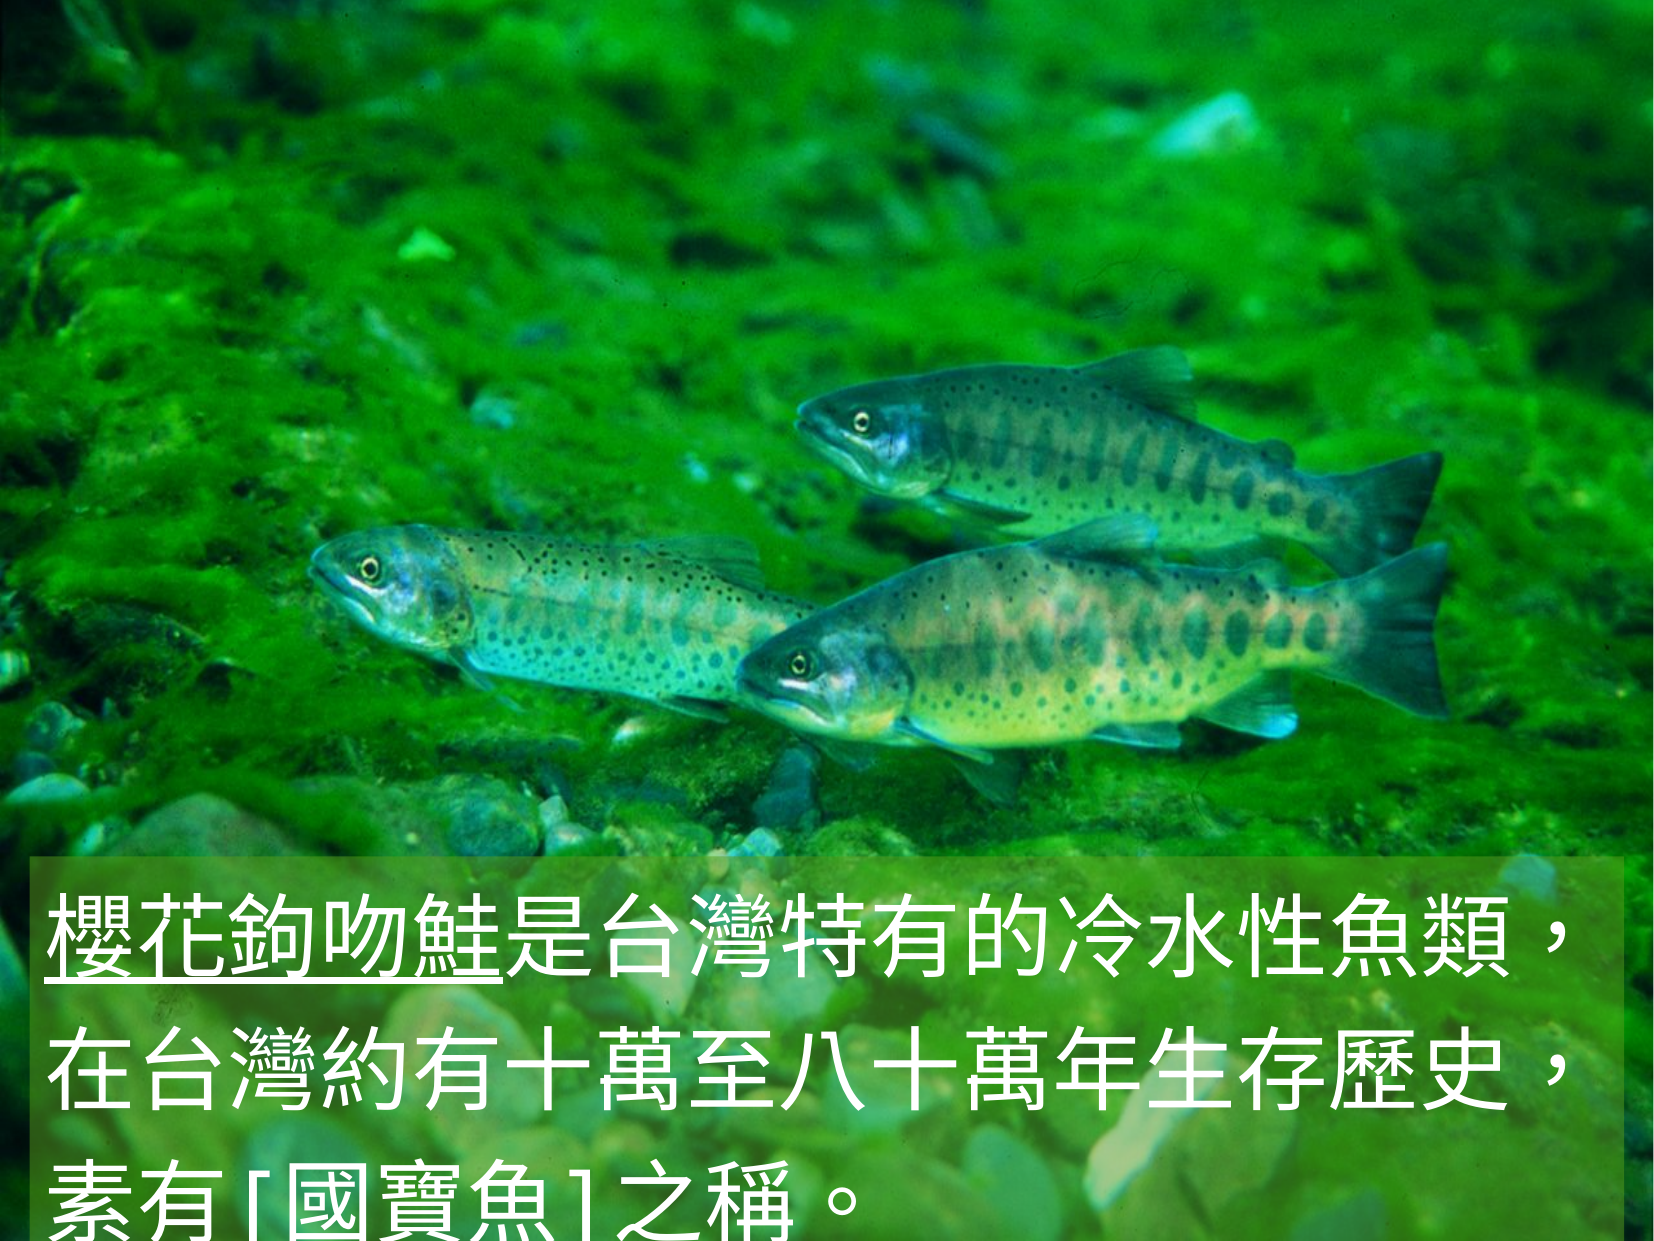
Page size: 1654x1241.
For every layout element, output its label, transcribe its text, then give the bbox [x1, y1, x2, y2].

text_box 櫻花鉤吻鮭是台灣特有的冷水性魚類，在台灣約有十萬至八十萬年生存歷史，素有[國寶魚]之稱。 [29, 856, 1625, 1211]
picture [0, 0, 1654, 1241]
